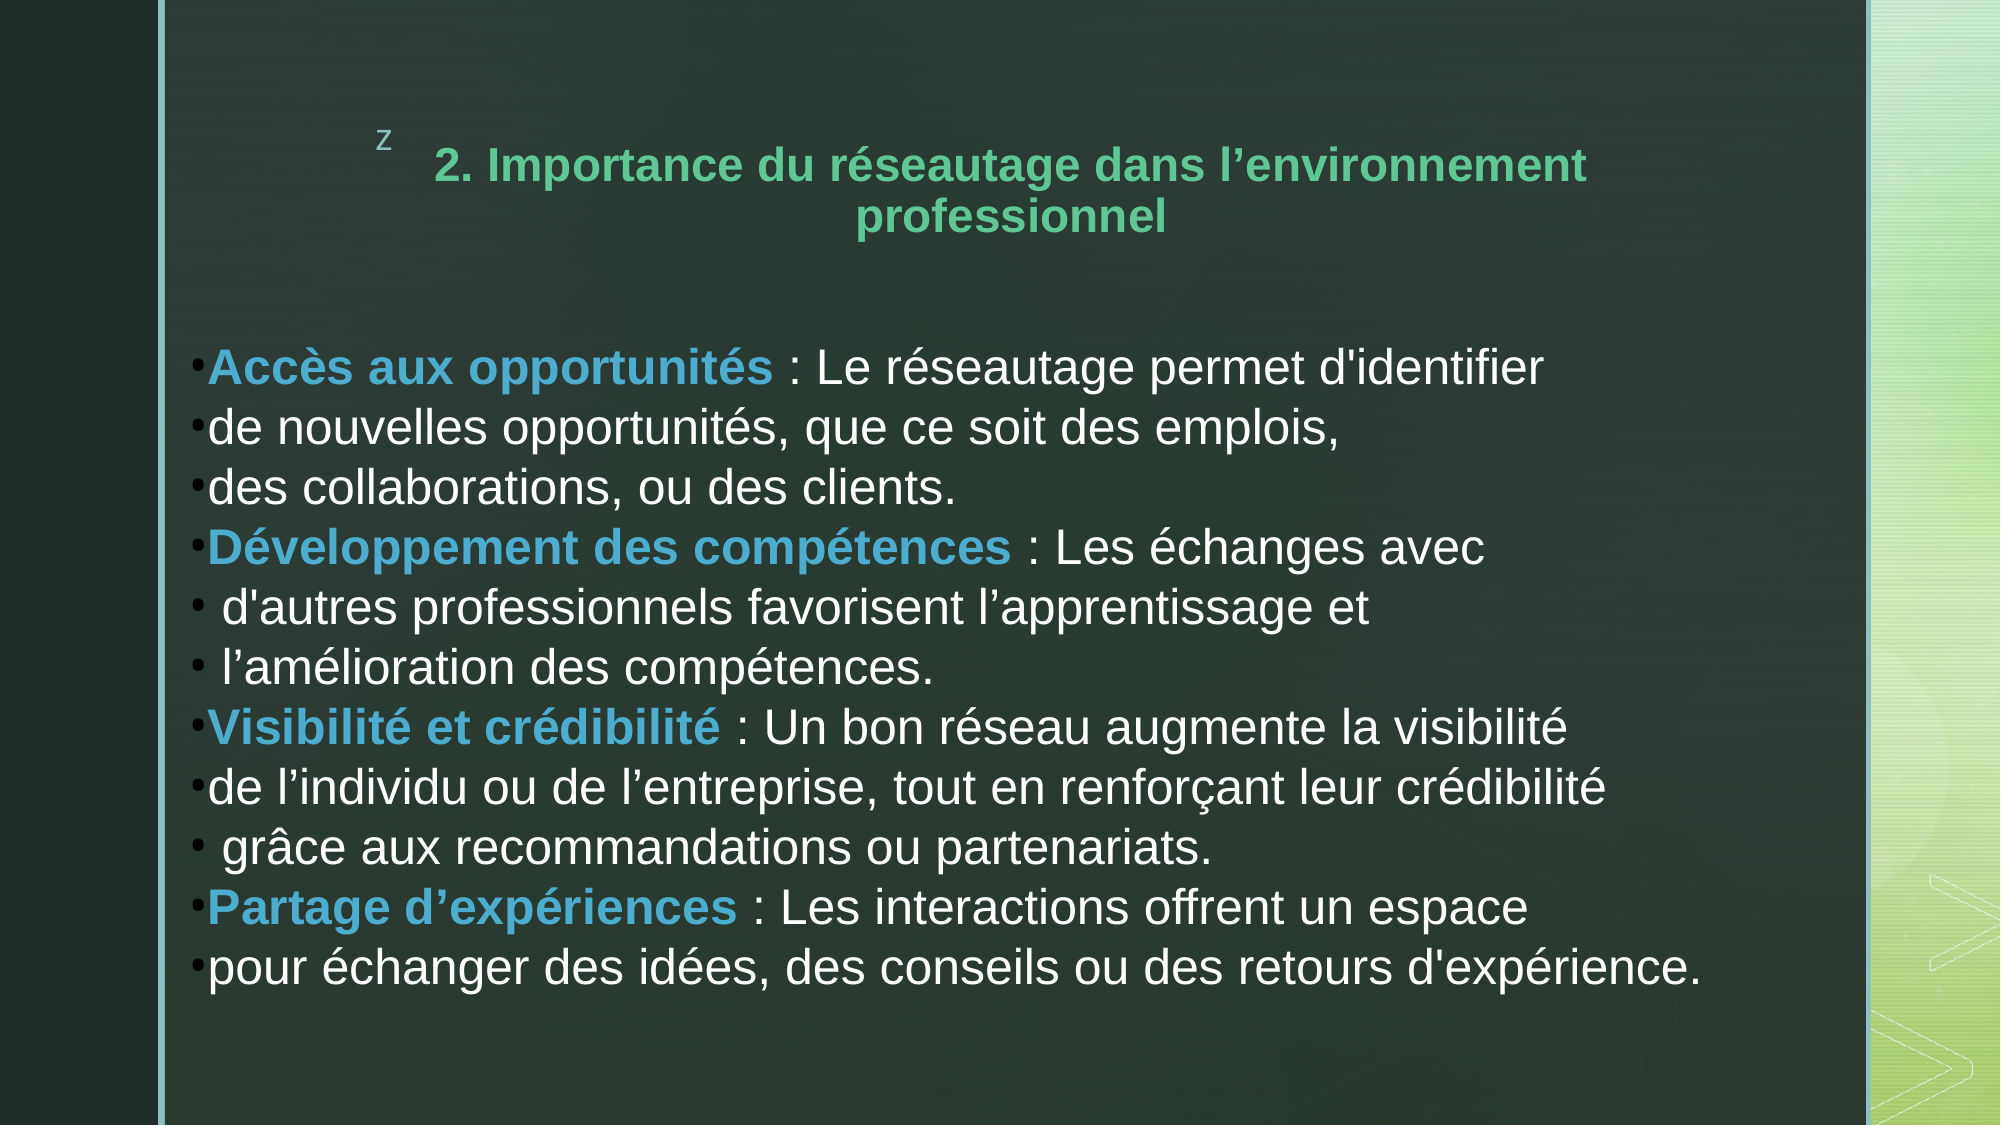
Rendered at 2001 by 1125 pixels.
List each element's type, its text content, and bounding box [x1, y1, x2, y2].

list Accès aux opportunités : Le réseautage permet d'identifier de nouvelles opportunités, que ce soit des emplois, des collaborations, ou des clients. Développement des compétences : Les échanges avec d'autres professionnels favorisent l’apprentissage et l’amélioration des compétences. Visibilité et crédibilité : Un bon réseau augmente la visibilité de l’individu ou de l’entreprise, tout en renforçant leur crédibilité grâce aux recommandations ou partenariats. Partage d’expériences : Les interactions offrent un espace pour échanger des idées, des conseils ou des retours d'expérience. [173, 323, 2000, 1006]
title 2. Importance du réseautage dans l’environnement professionnel [289, 132, 1734, 310]
